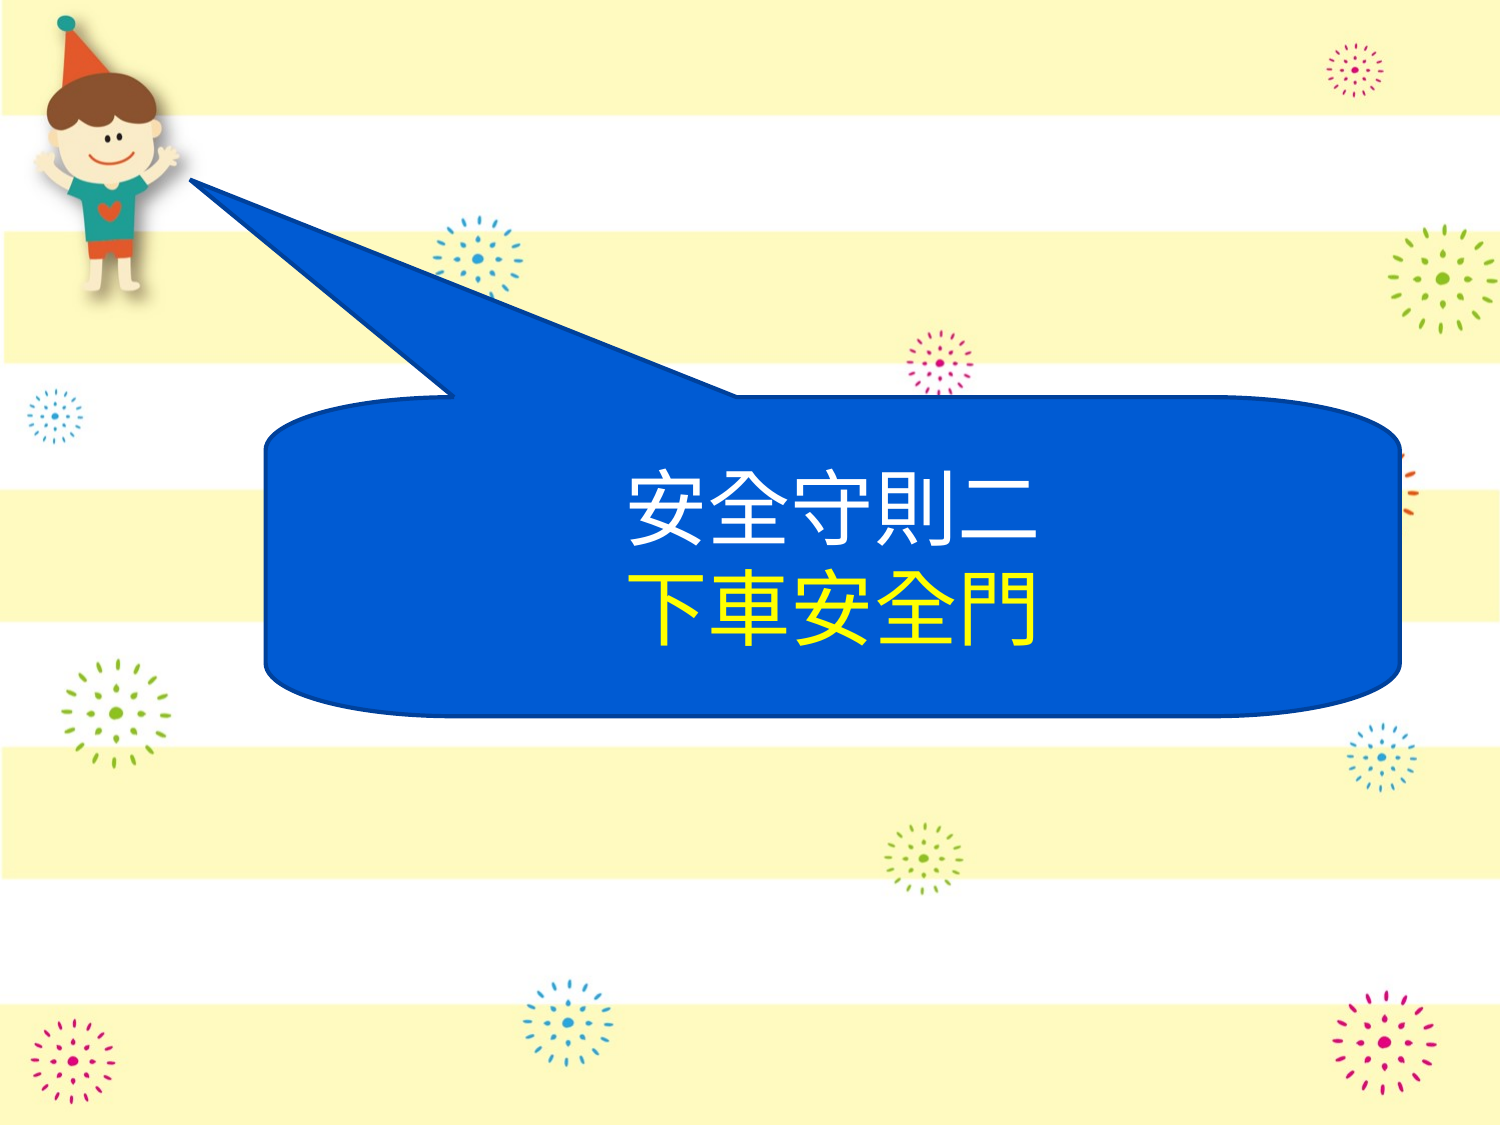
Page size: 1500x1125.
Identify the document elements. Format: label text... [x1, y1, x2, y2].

text_box 安全守則二 下車安全門 [189, 179, 1400, 717]
picture [0, 0, 1500, 1125]
